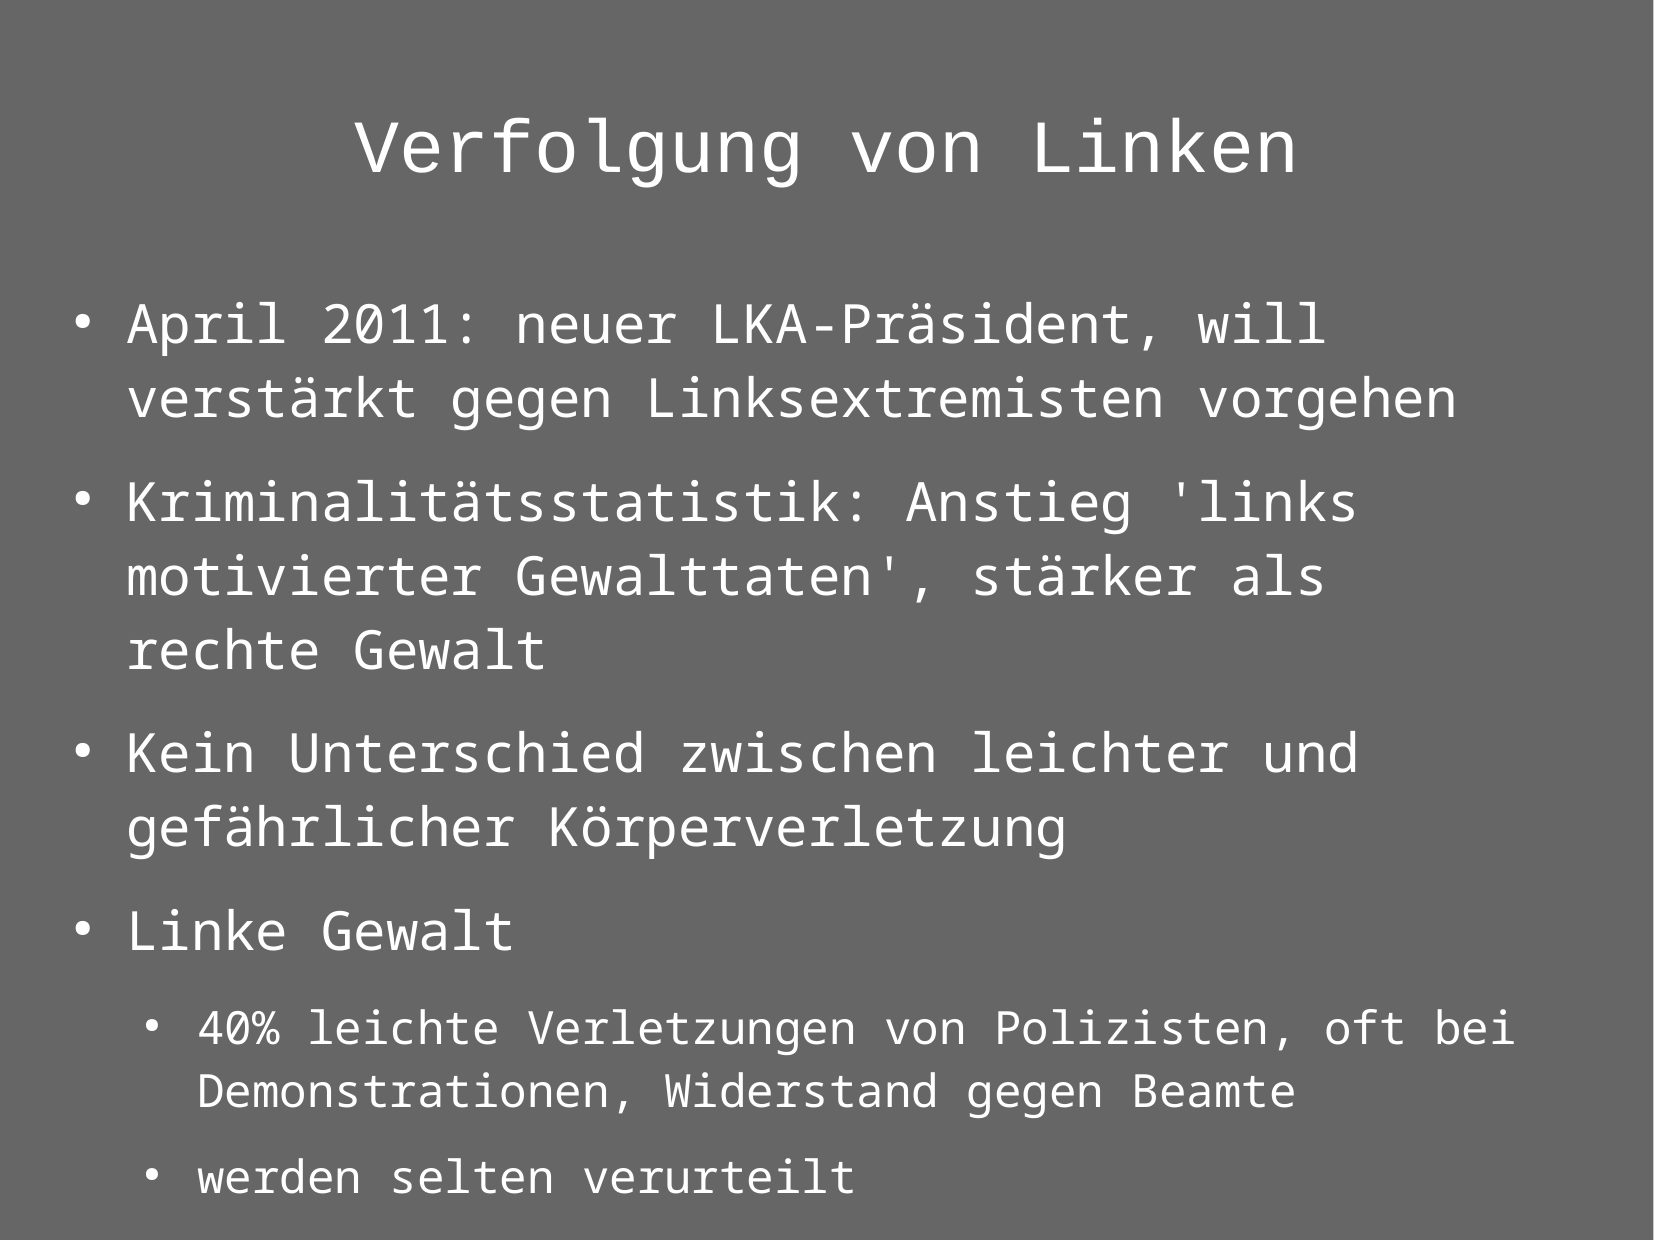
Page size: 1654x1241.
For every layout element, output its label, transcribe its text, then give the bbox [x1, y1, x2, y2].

title Verfolgung von Linken [82, 49, 1571, 257]
list April 2011: neuer LKA-Präsident, will verstärkt gegen Linksextremisten vorgehen Kriminalitätsstatistik: Anstieg 'links motivierter Gewalttaten', stärker als rechte Gewalt Kein Unterschied zwischen leichter und gefährlicher Körperverletzung Linke Gewalt 40% leichte Verletzungen von Polizisten, oft bei Demonstrationen, Widerstand gegen Beamte werden selten verurteilt Rechte Gewalt = hohe Dunkelziffer 2010: 17 Brandanschläge auf Wohnhäuser (Sachsen) [55, 285, 1544, 1221]
